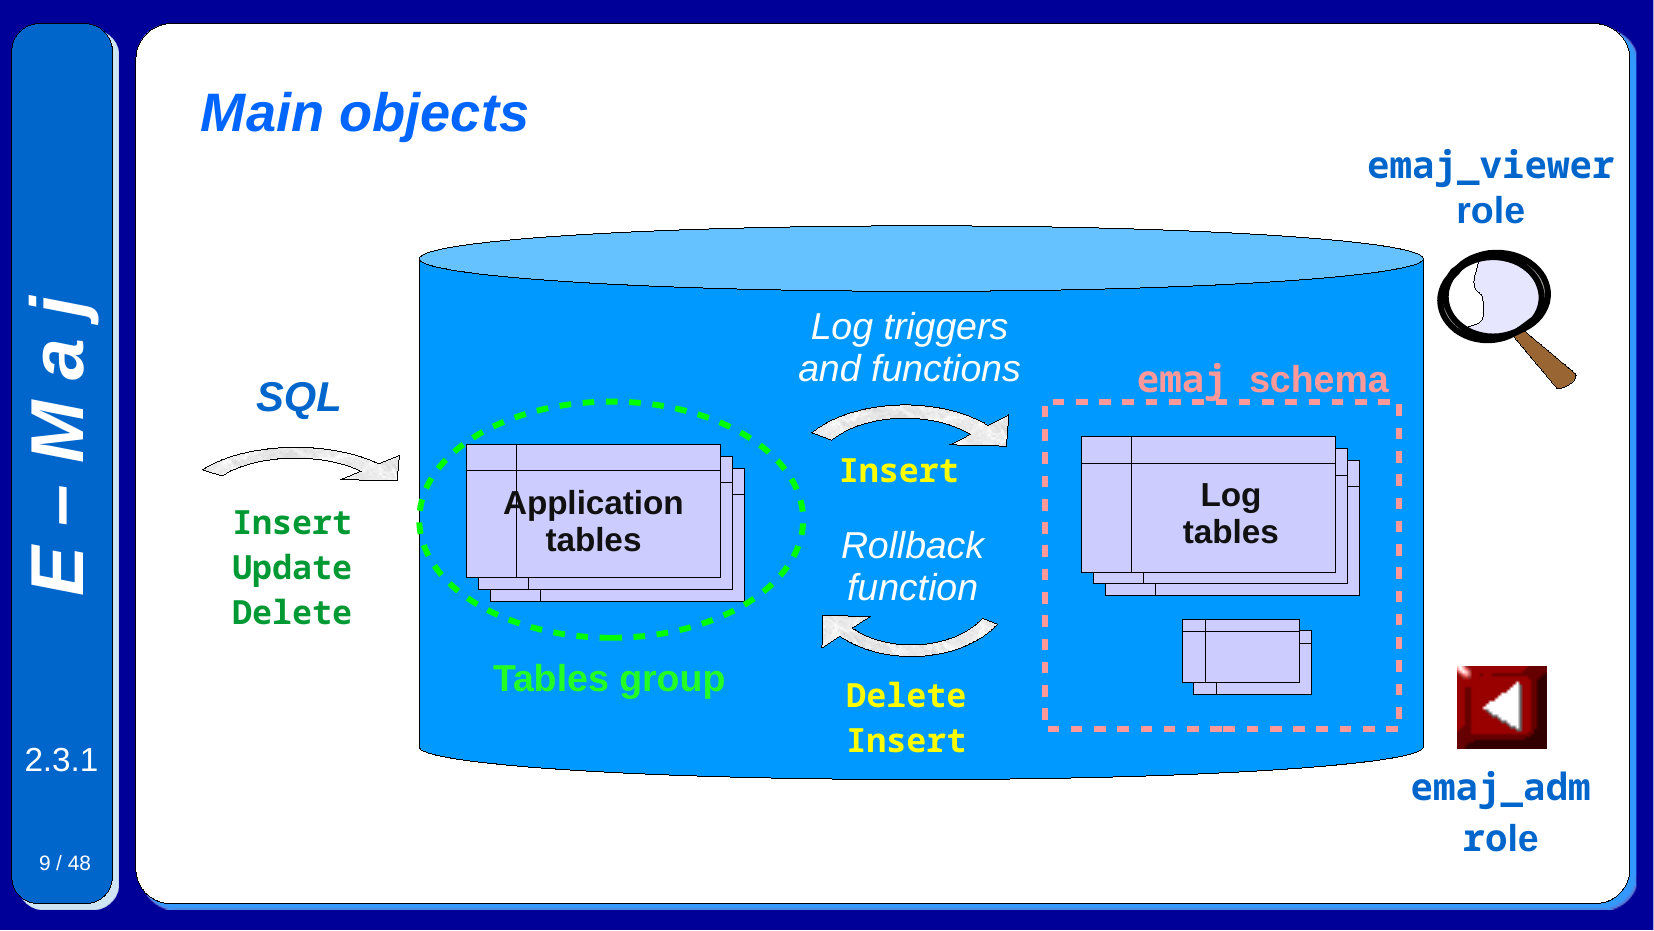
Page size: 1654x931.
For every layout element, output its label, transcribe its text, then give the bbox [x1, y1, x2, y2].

text_box Log triggers and functions [761, 298, 1058, 398]
text_box emaj_viewer role [1352, 131, 1630, 233]
text_box emaj schema [1122, 344, 1404, 406]
text_box Insert Update Delete [183, 491, 402, 626]
text_box Insert [817, 439, 981, 494]
text_box [202, 447, 400, 481]
text_box emaj_adm role [1395, 752, 1609, 859]
title Main objects [200, 34, 1575, 191]
text_box Delete Insert [802, 664, 1010, 759]
text_box Rollback function [755, 516, 1070, 616]
text_box Tables group [478, 649, 768, 707]
text_box Application tables [448, 476, 739, 569]
text_box SQL [194, 366, 404, 428]
text_box [419, 260, 1424, 780]
text_box [1440, 252, 1577, 389]
text_box Log tables [1138, 468, 1323, 561]
picture [1457, 666, 1547, 749]
